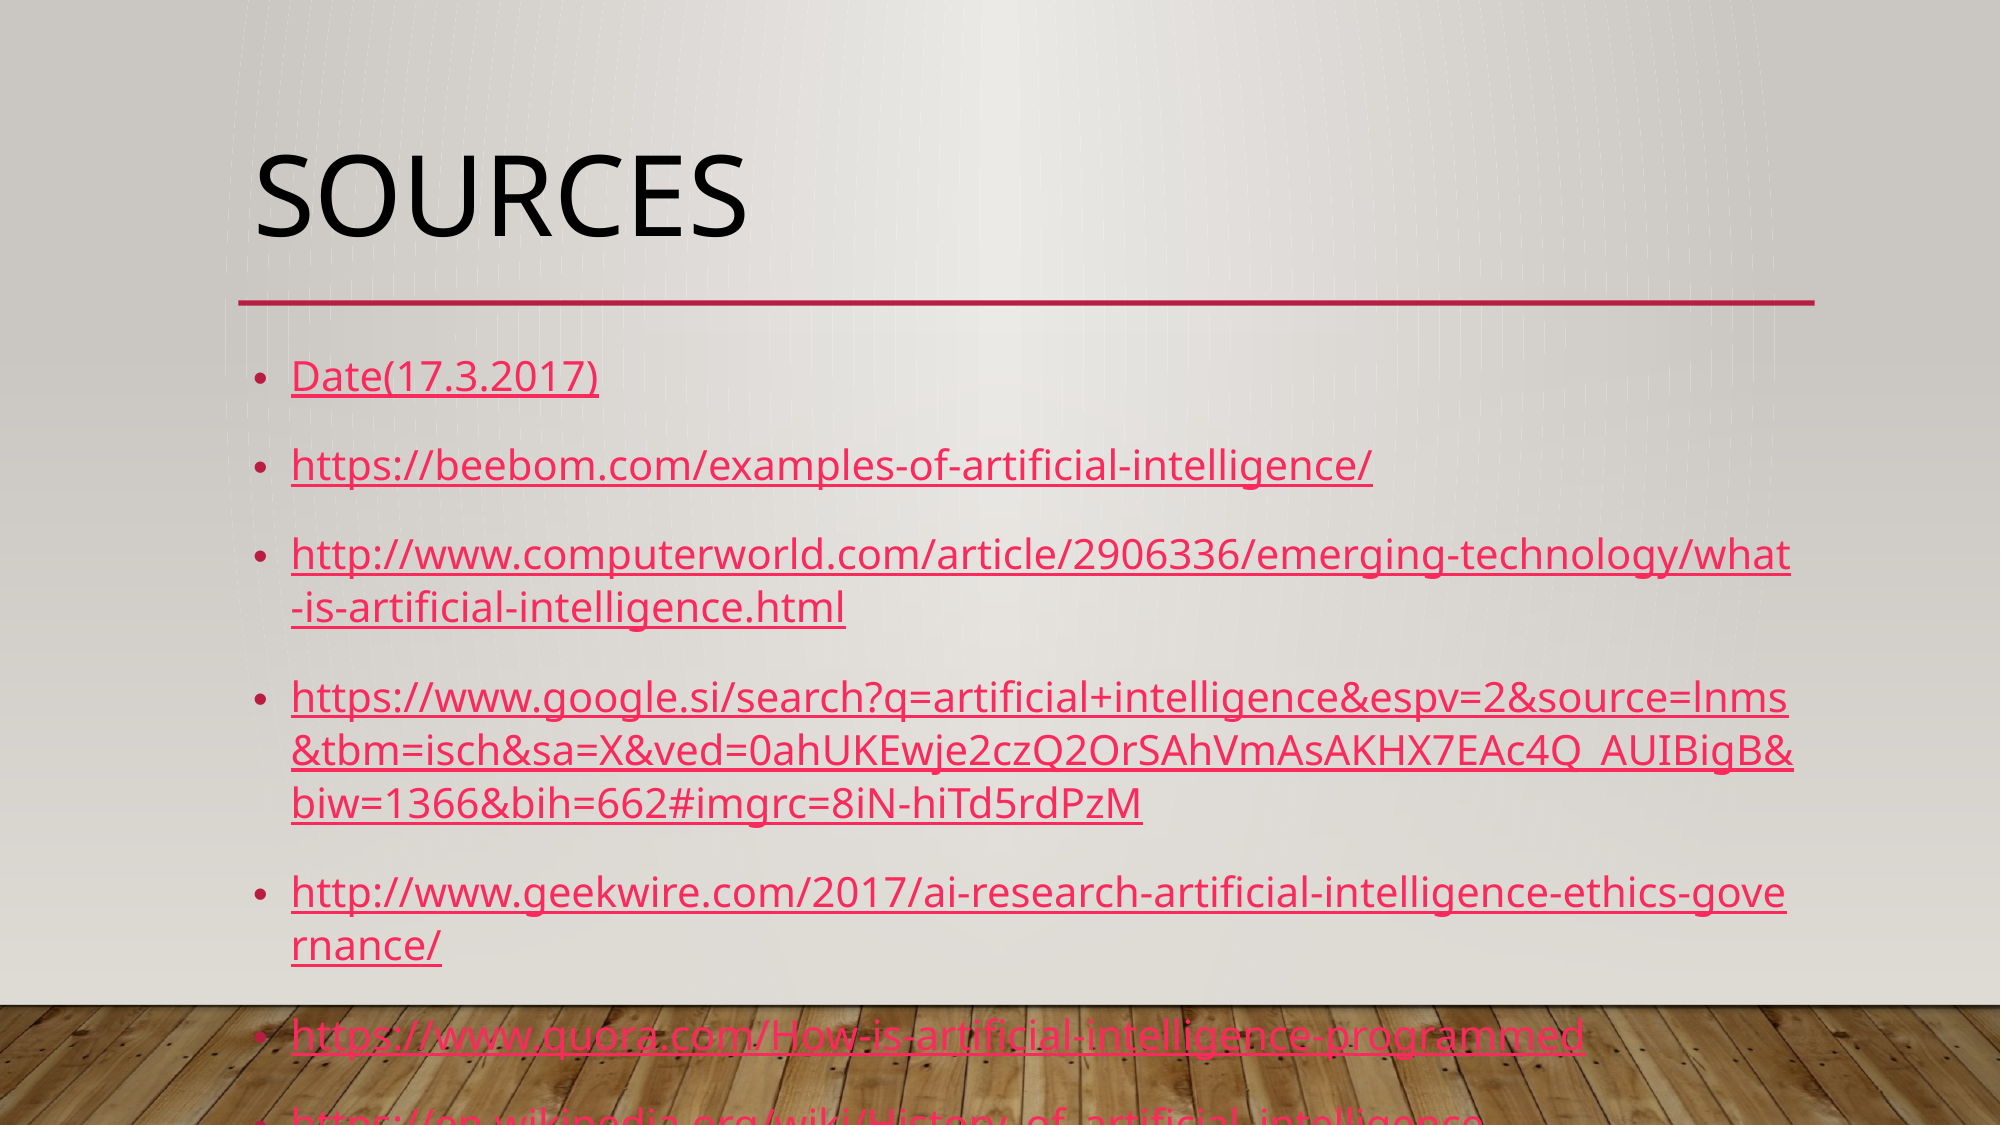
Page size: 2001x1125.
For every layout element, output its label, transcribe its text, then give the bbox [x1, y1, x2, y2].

list Date(17.3.2017) https://beebom.com/examples-of-artificial-intelligence/ http://www.computerworld.com/article/2906336/emerging-technology/what-is-artificial-intelligence.html https://www.google.si/search?q=artificial+intelligence&espv=2&source=lnms&tbm=isch&sa=X&ved=0ahUKEwje2czQ2OrSAhVmAsAKHX7EAc4Q_AUIBigB&biw=1366&bih=662#imgrc=8iN-hiTd5rdPzM http://www.geekwire.com/2017/ai-research-artificial-intelligence-ethics-governance/ https://www.quora.com/How-is-artificial-intelligence-programmed https://en.wikipedia.org/wiki/History_of_artificial_intelligence [238, 330, 1814, 1044]
picture [1276, 1119, 1288, 1125]
picture [1332, 1044, 1411, 1053]
picture [1371, 1119, 1383, 1125]
title Sources [238, 131, 1814, 305]
picture [353, 1119, 365, 1125]
picture [1215, 1044, 1329, 1053]
picture [578, 1119, 590, 1125]
picture [739, 1119, 751, 1125]
picture [1422, 1119, 1434, 1125]
picture [564, 1044, 1212, 1053]
picture [1397, 1119, 1408, 1125]
picture [626, 1119, 638, 1125]
picture [464, 1119, 476, 1125]
picture [602, 1119, 613, 1125]
picture [1466, 1119, 1477, 1125]
picture [297, 1119, 309, 1125]
picture [697, 1119, 710, 1125]
picture [0, 1005, 2000, 1125]
picture [1031, 1119, 1044, 1125]
picture [949, 1119, 962, 1125]
picture [1316, 1119, 1327, 1125]
picture [440, 1119, 451, 1125]
picture [353, 1044, 561, 1053]
